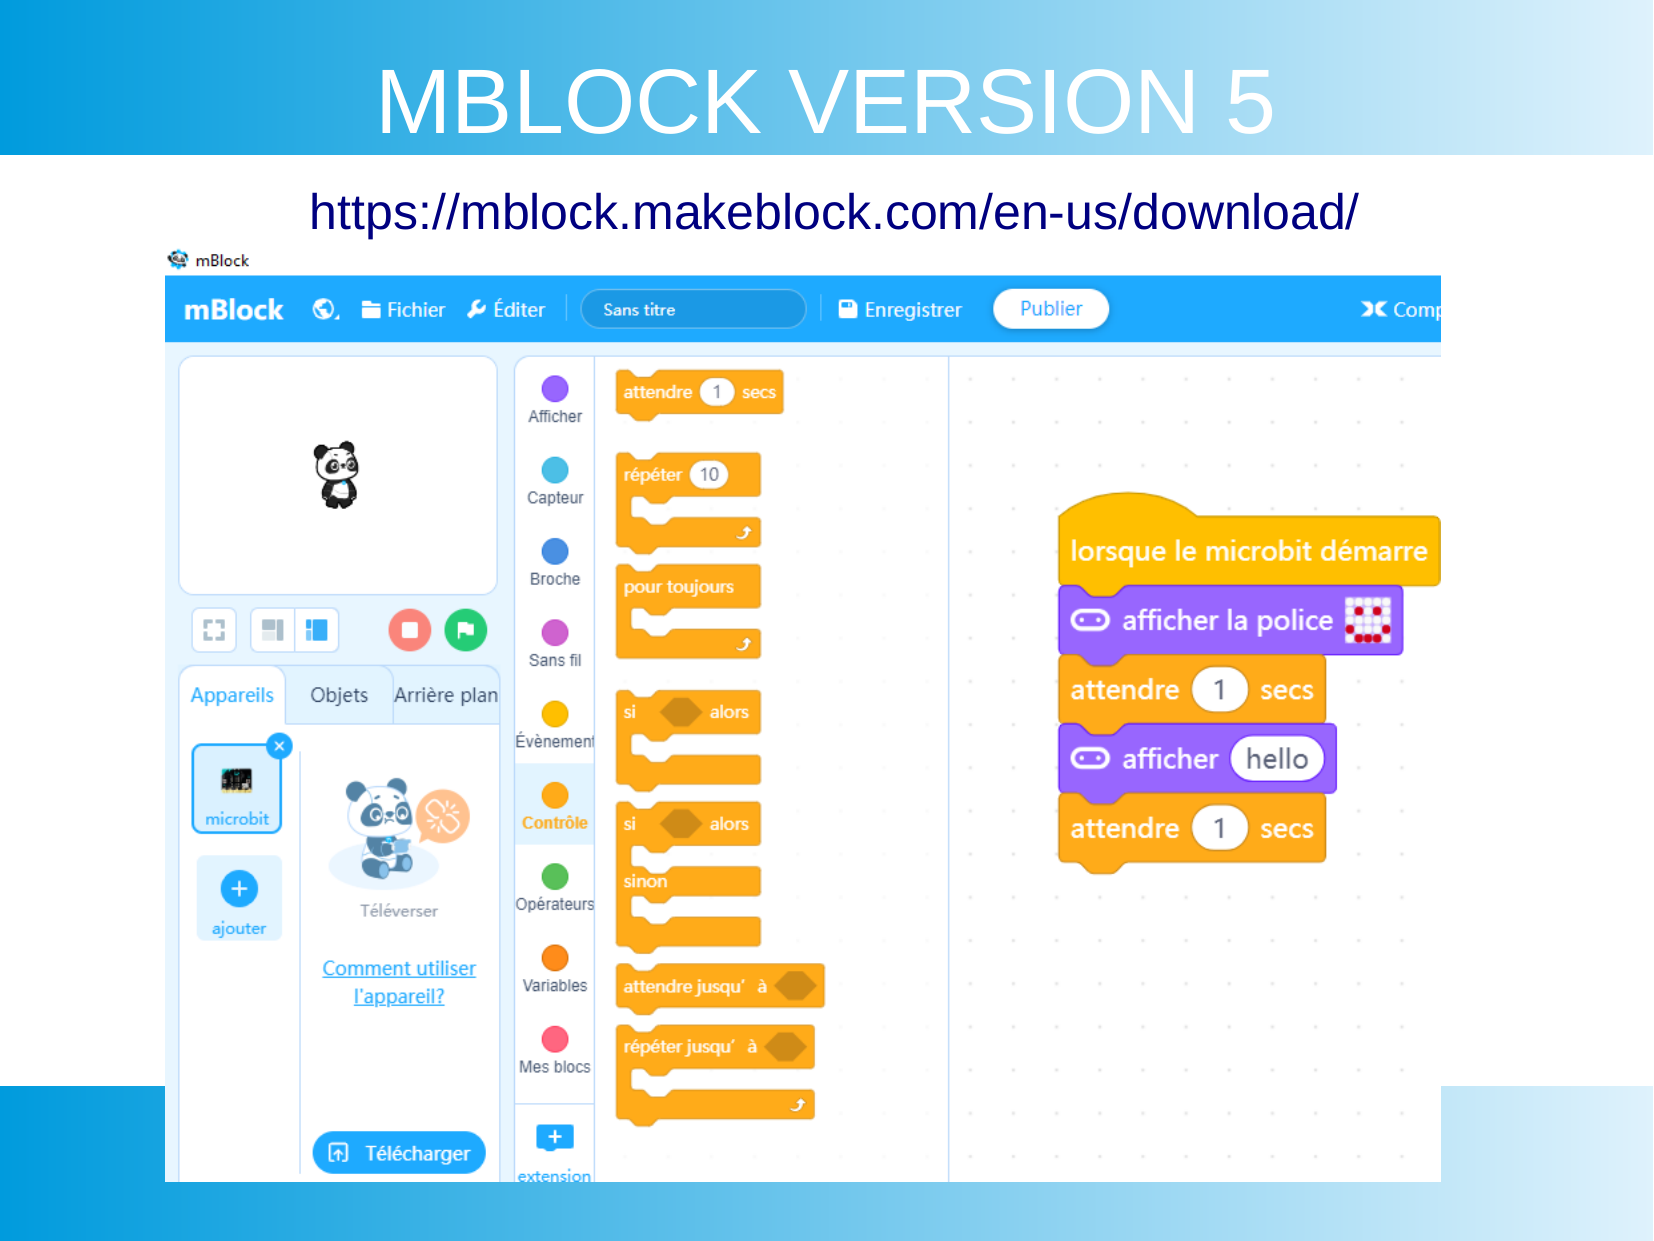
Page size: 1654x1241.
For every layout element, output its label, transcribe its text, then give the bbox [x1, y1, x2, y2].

title MBLOCK VERSION 5 [82, 49, 1571, 155]
picture [165, 245, 1441, 1182]
text_box https://mblock.makeblock.com/en-us/download/ [295, 177, 1376, 304]
